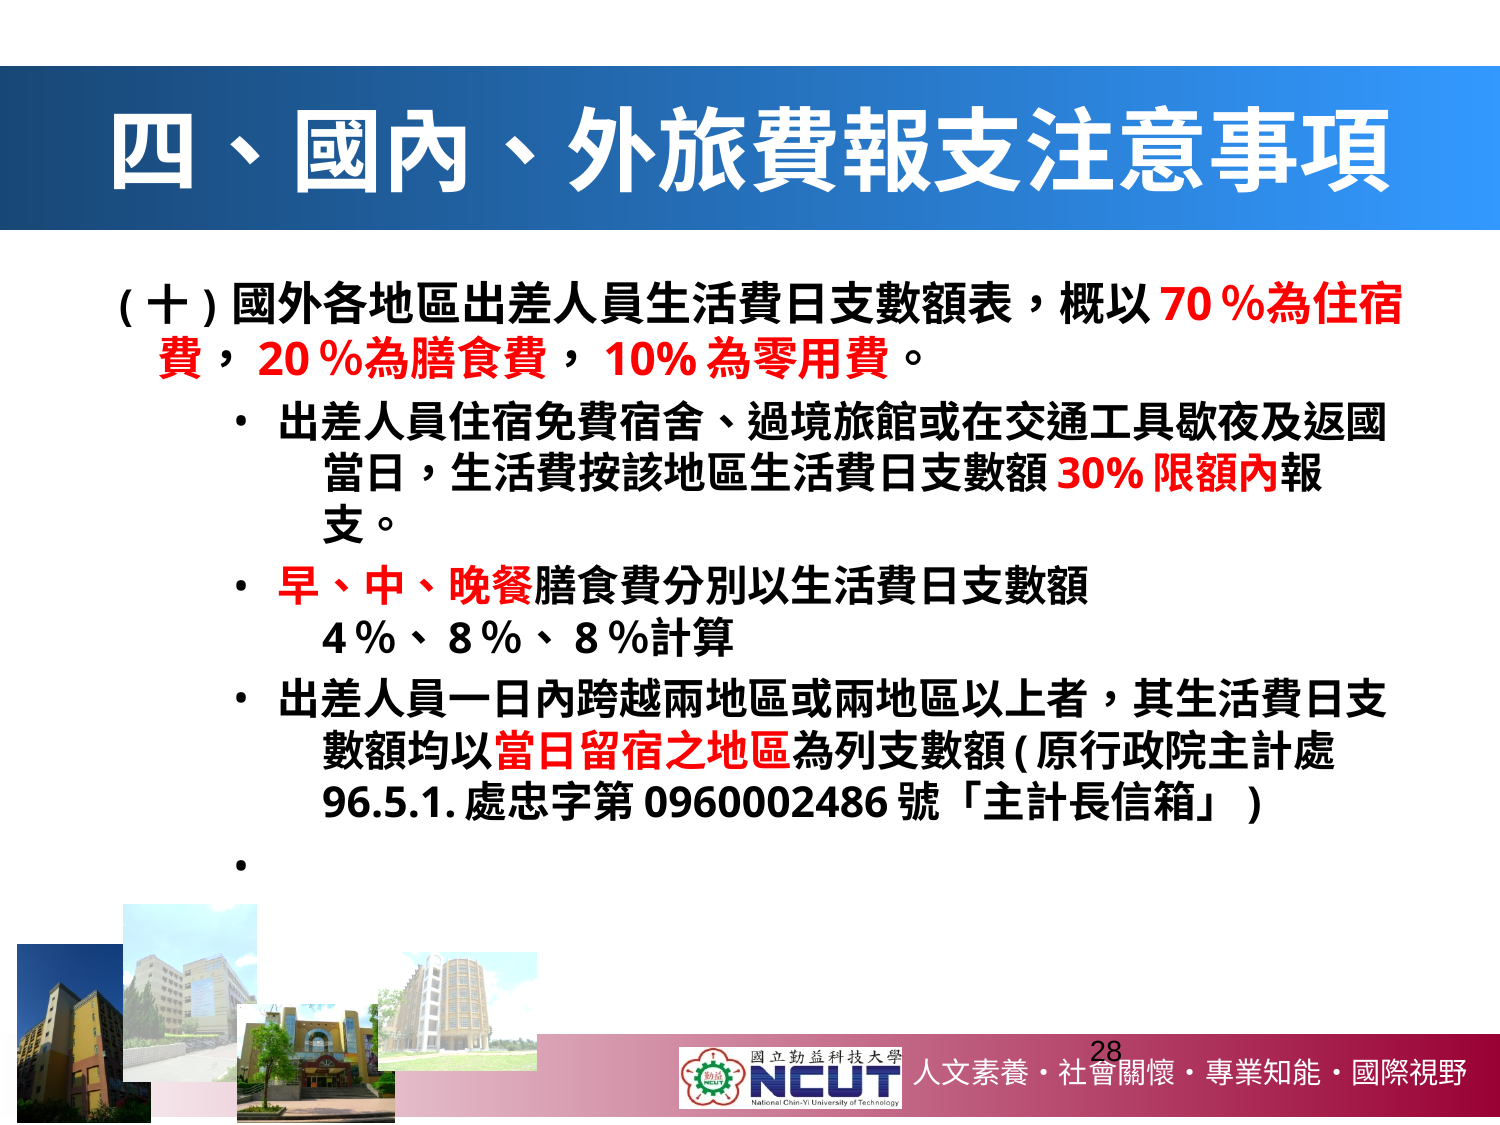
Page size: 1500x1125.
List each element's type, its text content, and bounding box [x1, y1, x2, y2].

title 四、國內、外旅費報支注意事項 [0, 66, 1500, 230]
text_box [1074, 1024, 1426, 1103]
list (十)國外各地區出差人員生活費日支數額表，概以70％為住宿費，20％為膳食費，10%為零用費。 出差人員住宿免費宿舍、過境旅館或在交通工具歇夜及返國當日，生活費按該地區生活費日支數額30%限額內報支。 早、中、晚餐膳食費分別以生活費日支數額4％、8％、8％計算 出差人員一日內跨越兩地區或兩地區以上者，其生活費日支數額均以當日留宿之地區為列支數額(原行政院主計處96.5.1.處忠字第0960002486號「主計長信箱」) [53, 267, 1424, 977]
